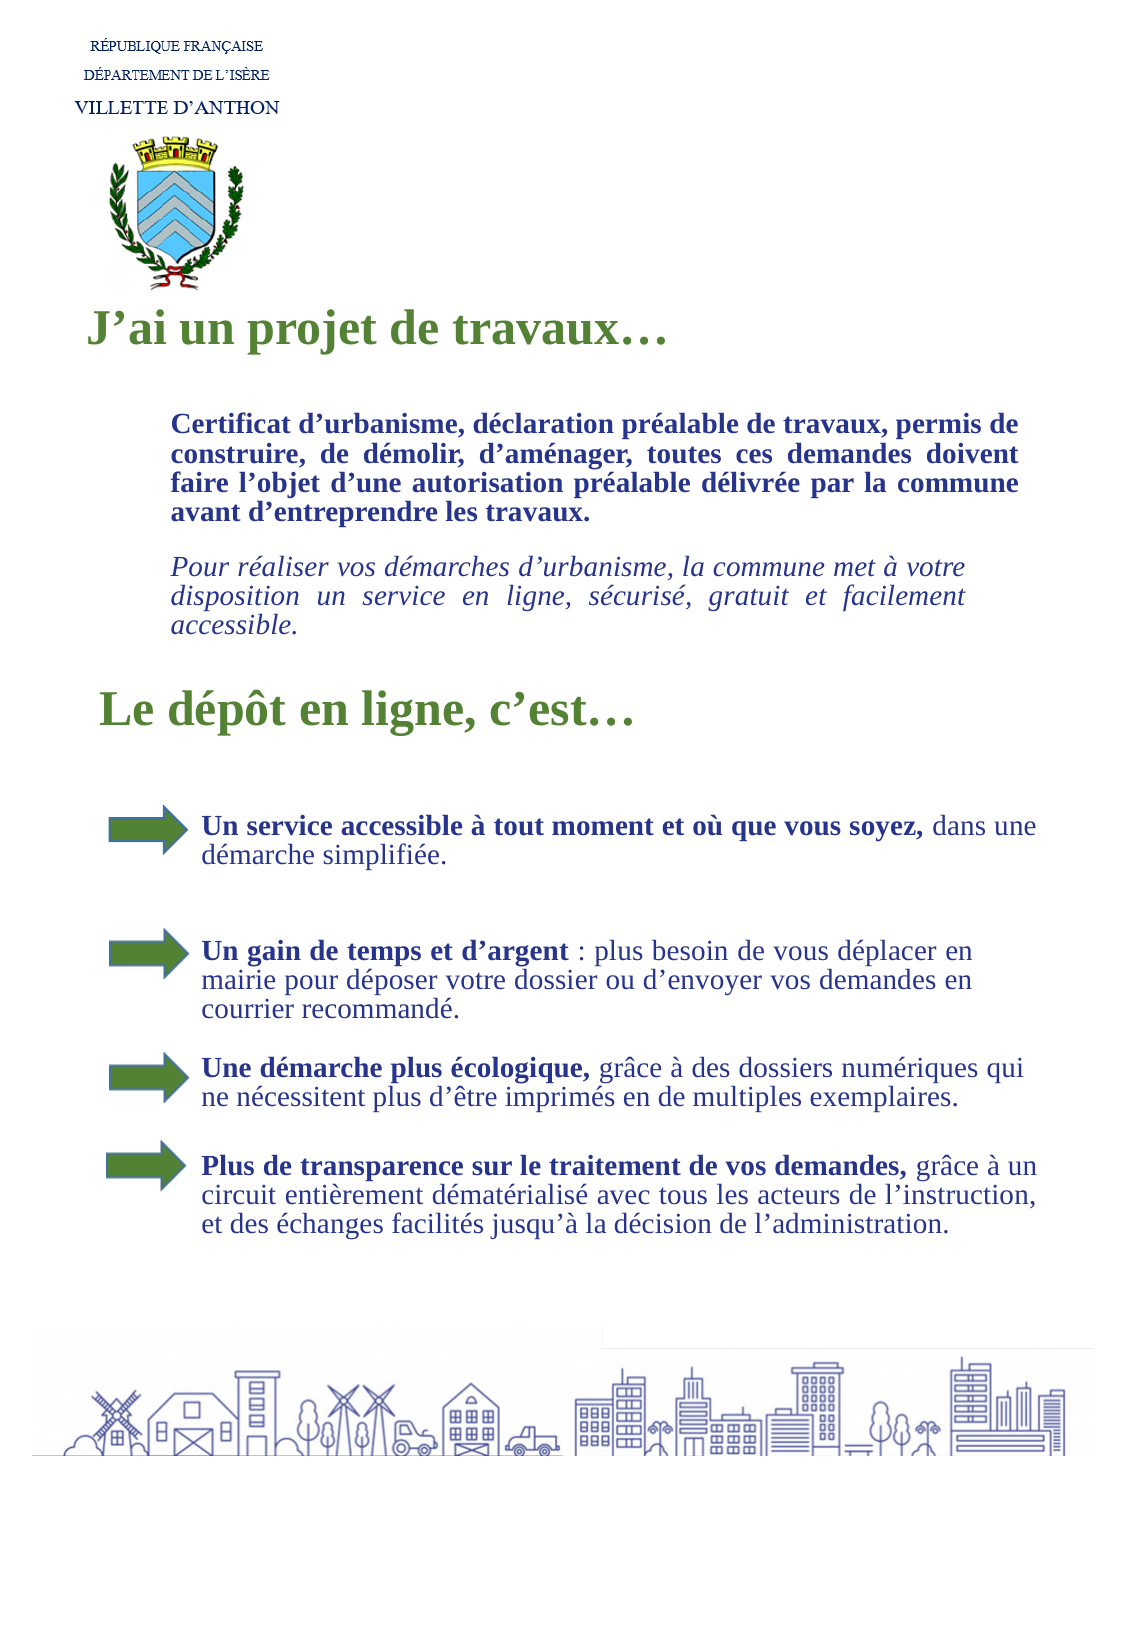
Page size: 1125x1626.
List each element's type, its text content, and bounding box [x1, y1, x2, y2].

text_box Le dépôt en ligne, c’est… [71, 635, 1054, 786]
text_box [109, 806, 187, 853]
picture [109, 1052, 190, 1105]
picture [56, 27, 296, 302]
text_box J’ai un projet de travaux… [71, 254, 951, 405]
text_box Plus de transparence sur le traitement de vos demandes, grâce à un circuit entièrement dématérialisé avec tous les acteurs de l’instruction, et des échanges facilités jusqu’à la décision de l’administration. [186, 1152, 1054, 1302]
text_box Certificat d’urbanisme, déclaration préalable de travaux, permis de construire, de démolir, d’aménager, toutes ces demandes doivent faire l’objet d’une autorisation préalable délivrée par la commune avant d’entreprendre les travaux. [155, 410, 1035, 553]
text_box Un service accessible à tout moment et où que vous soyez, dans une démarche simplifiée. [186, 812, 1054, 889]
picture [106, 1139, 187, 1192]
text_box Pour réaliser vos démarches d’urbanisme, la commune met à votre disposition un service en ligne, sécurisé, gratuit et facilement accessible. [155, 553, 1035, 623]
text_box Une démarche plus écologique, grâce à des dossiers numériques qui ne nécessitent plus d’être imprimés en de multiples exemplaires. [186, 1054, 1054, 1137]
picture [32, 1326, 1093, 1456]
picture [109, 927, 190, 980]
text_box Un gain de temps et d’argent : plus besoin de vous déplacer en mairie pour déposer votre dossier ou d’envoyer vos demandes en courrier recommandé. [186, 937, 1054, 1046]
